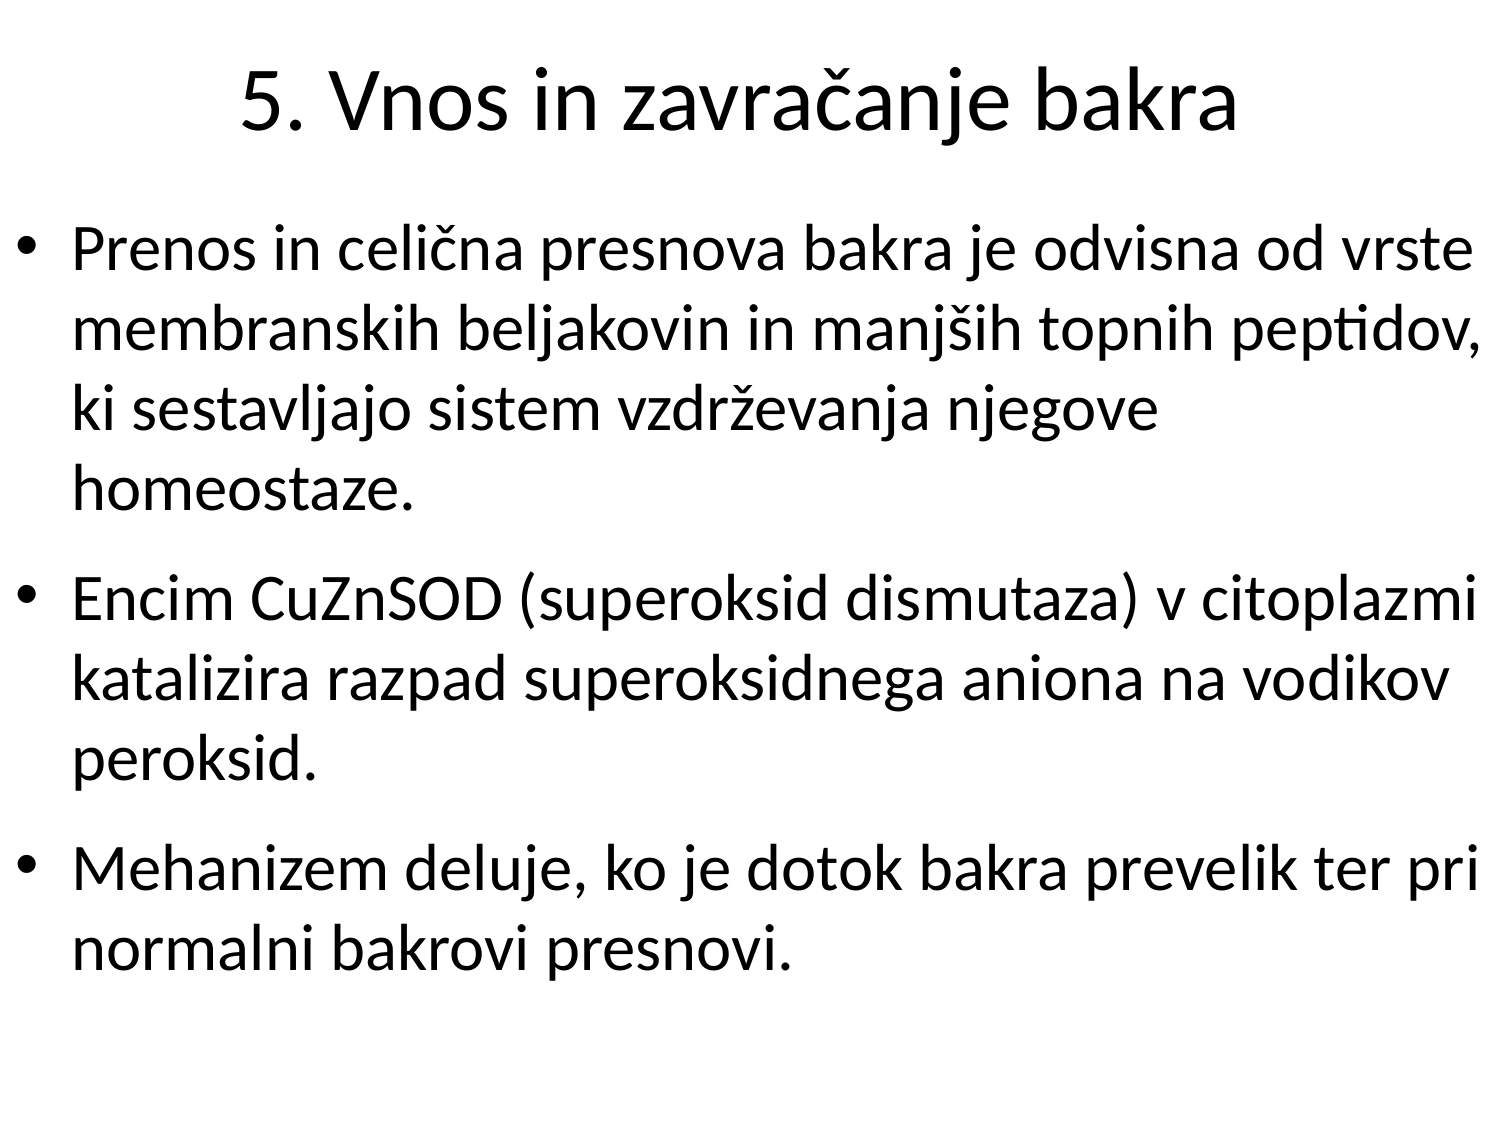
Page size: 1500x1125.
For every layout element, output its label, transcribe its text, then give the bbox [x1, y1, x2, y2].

list Prenos in celična presnova bakra je odvisna od vrste membranskih beljakovin in manjših topnih peptidov, ki sestavljajo sistem vzdrževanja njegove homeostaze. Encim CuZnSOD (superoksid dismutaza) v citoplazmi katalizira razpad superoksidnega aniona na vodikov peroksid. Mehanizem deluje, ko je dotok bakra prevelik ter pri normalni bakrovi presnovi. [0, 196, 1500, 1125]
title 5. Vnos in zavračanje bakra [64, 0, 1415, 188]
